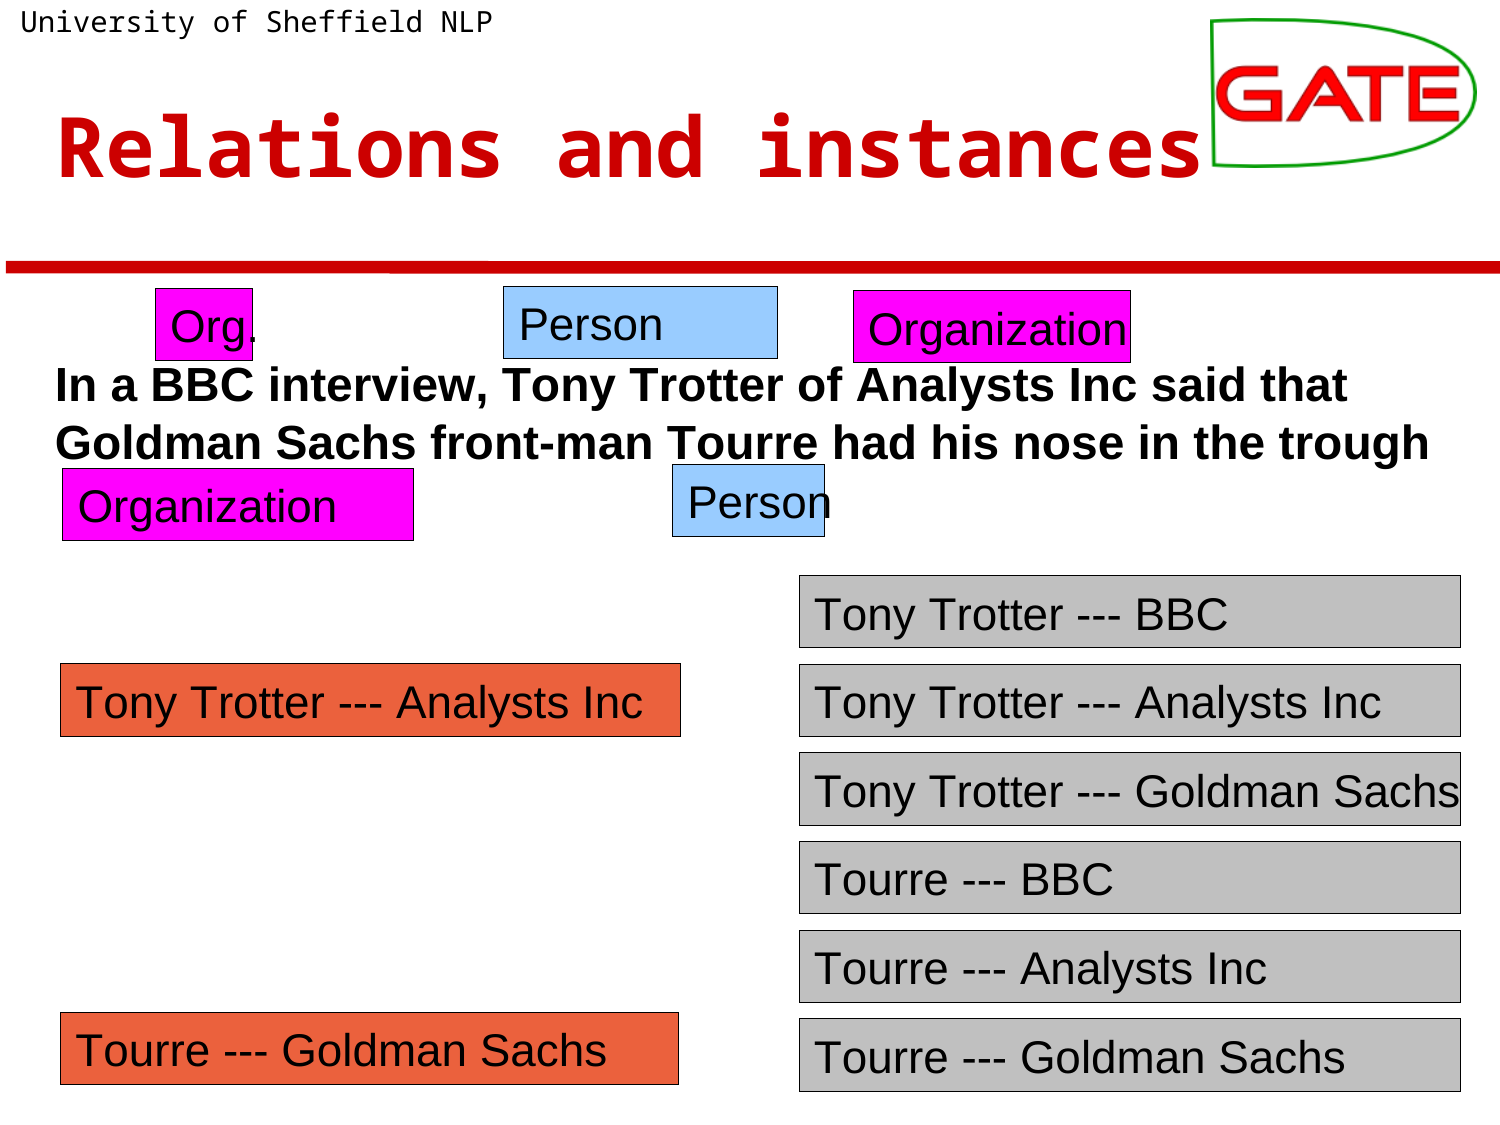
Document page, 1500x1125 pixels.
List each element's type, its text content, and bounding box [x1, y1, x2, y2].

text_box In a BBC interview, Tony Trotter of Analysts Inc said that Goldman Sachs front-man Tourre had his nose in the trough [40, 346, 1477, 477]
text_box Tourre --- BBC [799, 841, 1461, 914]
text_box Tourre --- Goldman Sachs [60, 1012, 679, 1085]
text_box Tony Trotter --- Analysts Inc [799, 664, 1461, 737]
text_box Tourre --- Goldman Sachs [799, 1018, 1461, 1092]
picture [1210, 18, 1477, 168]
text_box Tony Trotter --- Goldman Sachs [799, 752, 1461, 826]
text_box Org. [226, 320, 238, 339]
text_box Tony Trotter --- BBC [799, 575, 1461, 648]
text_box Person [672, 477, 825, 537]
text_box Person [503, 286, 778, 346]
text_box Organization [853, 290, 1131, 346]
title Relations and instances [41, 37, 1391, 254]
text_box Tony Trotter --- Analysts Inc [60, 663, 681, 737]
text_box Org. [155, 288, 253, 346]
text_box Organization [62, 477, 414, 541]
text_box Tourre --- Analysts Inc [799, 930, 1461, 1003]
